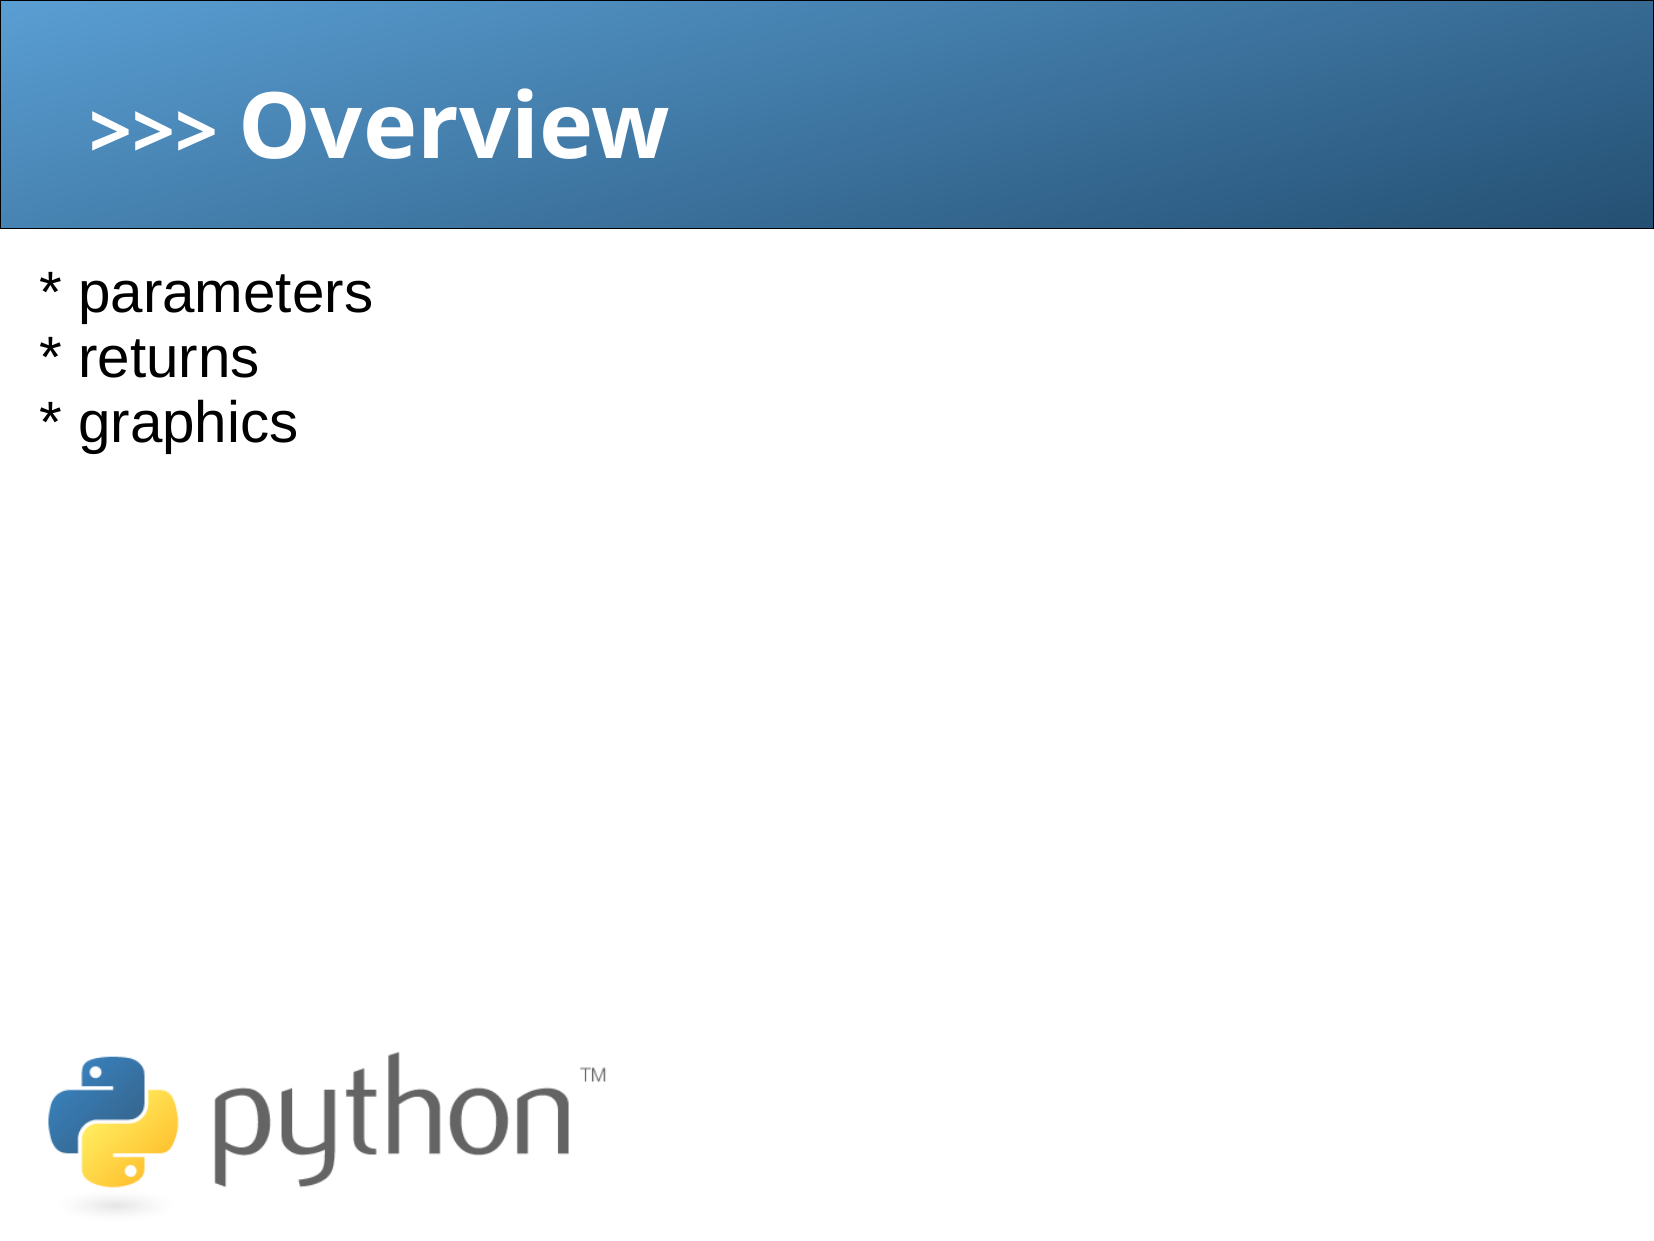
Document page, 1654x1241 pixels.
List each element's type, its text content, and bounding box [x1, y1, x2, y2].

text_box >>> Overview [75, 53, 1576, 188]
text_box * parameters * returns * graphics [24, 252, 784, 463]
text_box [0, 0, 1654, 229]
picture [0, 1018, 660, 1241]
